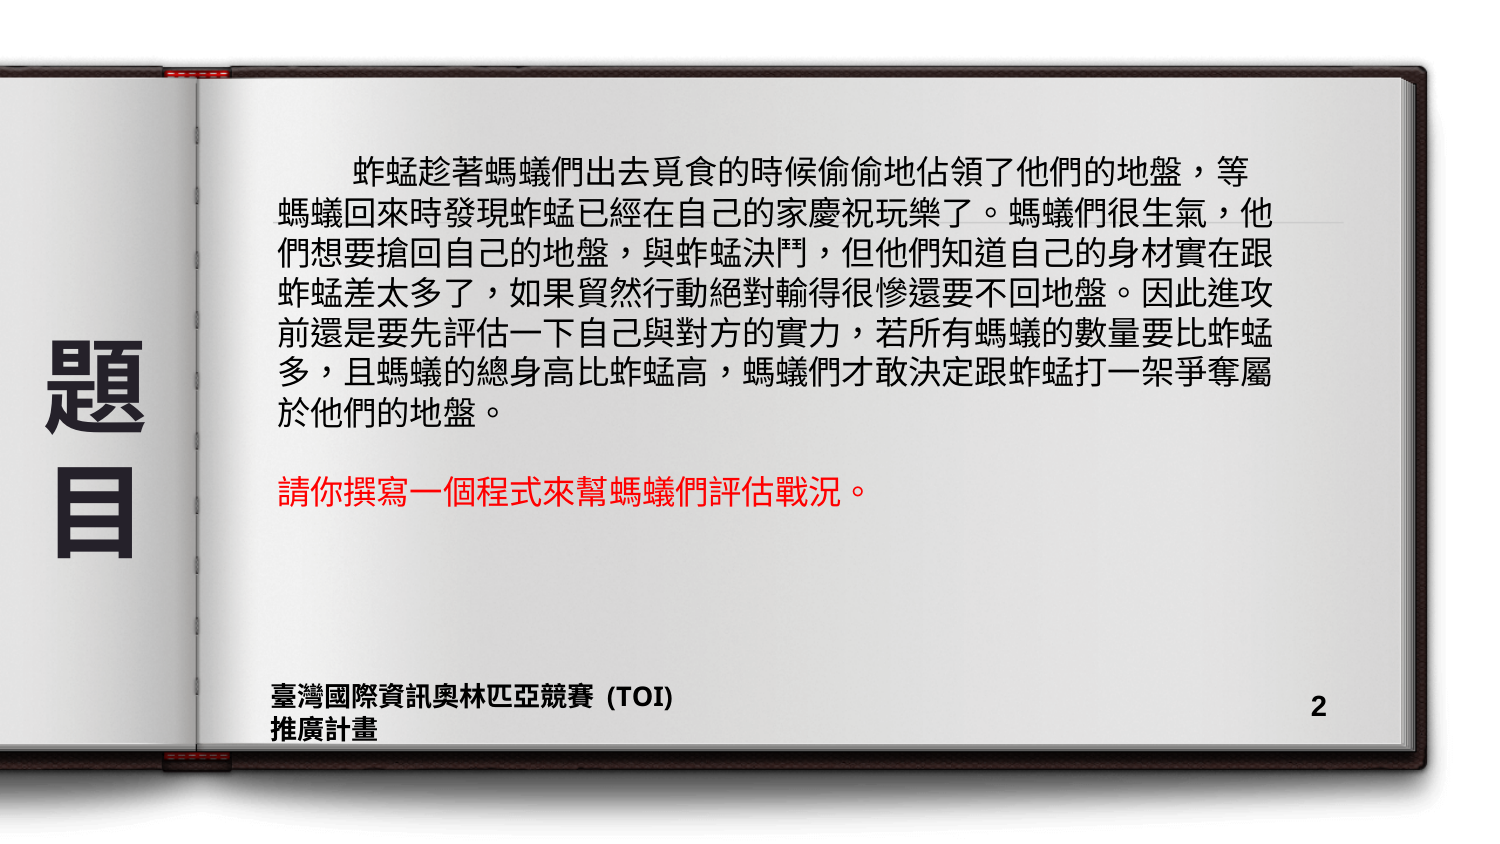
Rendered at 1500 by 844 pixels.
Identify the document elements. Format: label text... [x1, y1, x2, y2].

text_box 蚱蜢趁著螞蟻們出去覓食的時候偷偷地佔領了他們的地盤，等螞蟻回來時發現蚱蜢已經在自己的家慶祝玩樂了。螞蟻們很生氣，他們想要搶回自己的地盤，與蚱蜢決鬥，但他們知道自己的身材實在跟蚱蜢差太多了，如果貿然行動絕對輸得很慘還要不回地盤。因此進攻前還是要先評估一下自己與對方的實力，若所有螞蟻的數量要比蚱蜢多，且螞蟻的總身高比蚱蜢高，螞蟻們才敢決定跟蚱蜢打一架爭奪屬於他們的地盤。 請你撰寫一個程式來幫螞蟻們評估戰況。 [262, 140, 1296, 579]
text_box 題 目 [28, 306, 210, 552]
text_box [1295, 672, 1386, 737]
